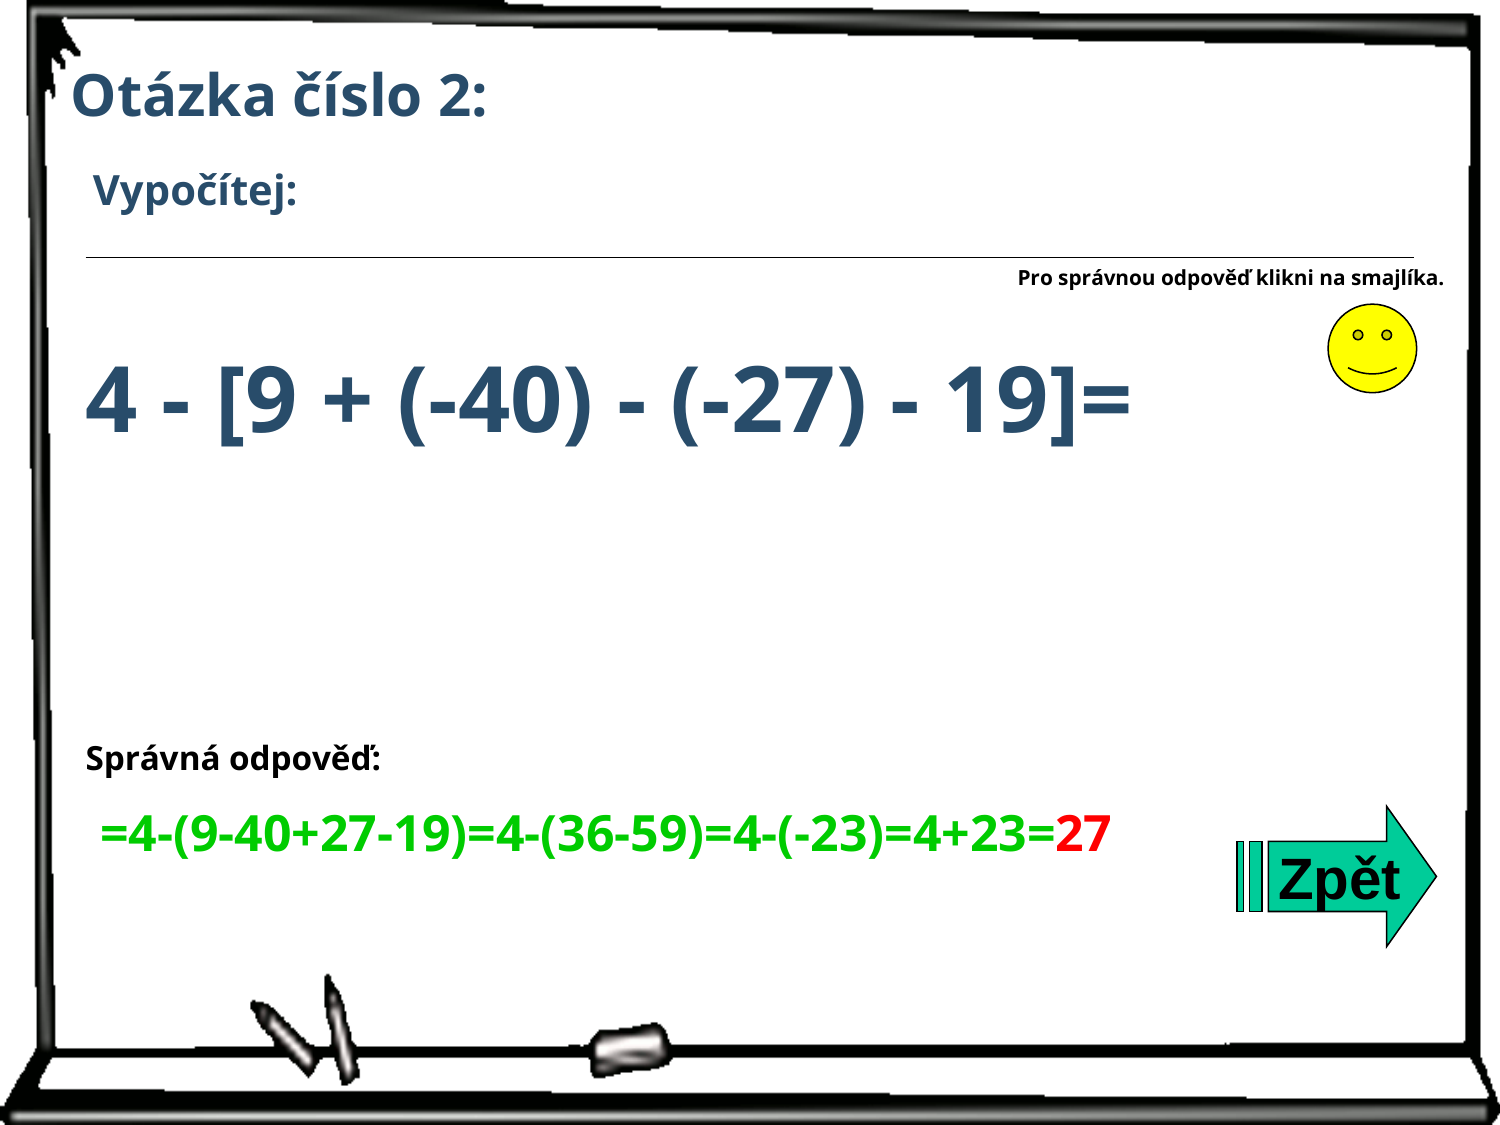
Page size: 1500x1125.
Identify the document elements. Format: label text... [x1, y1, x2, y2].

text_box =4-(9-40+27-19)=4-(36-59)=4-(-23)=4+23=27 [85, 783, 1216, 879]
text_box Správná odpověď: [70, 710, 480, 805]
text_box Zpět [1237, 841, 1243, 912]
text_box Pro správnou odpověď klikni na smajlíka. [1002, 230, 1464, 325]
text_box 4 - [9 + (-40) - (-27) - 19]= [70, 348, 1238, 443]
text_box [1328, 304, 1417, 393]
picture [0, 0, 1500, 1125]
text_box Otázka číslo 2: [55, 54, 1391, 149]
text_box Vypočítej: [78, 141, 1452, 237]
text_box Zpět [1268, 806, 1437, 947]
text_box Zpět [1250, 841, 1262, 912]
